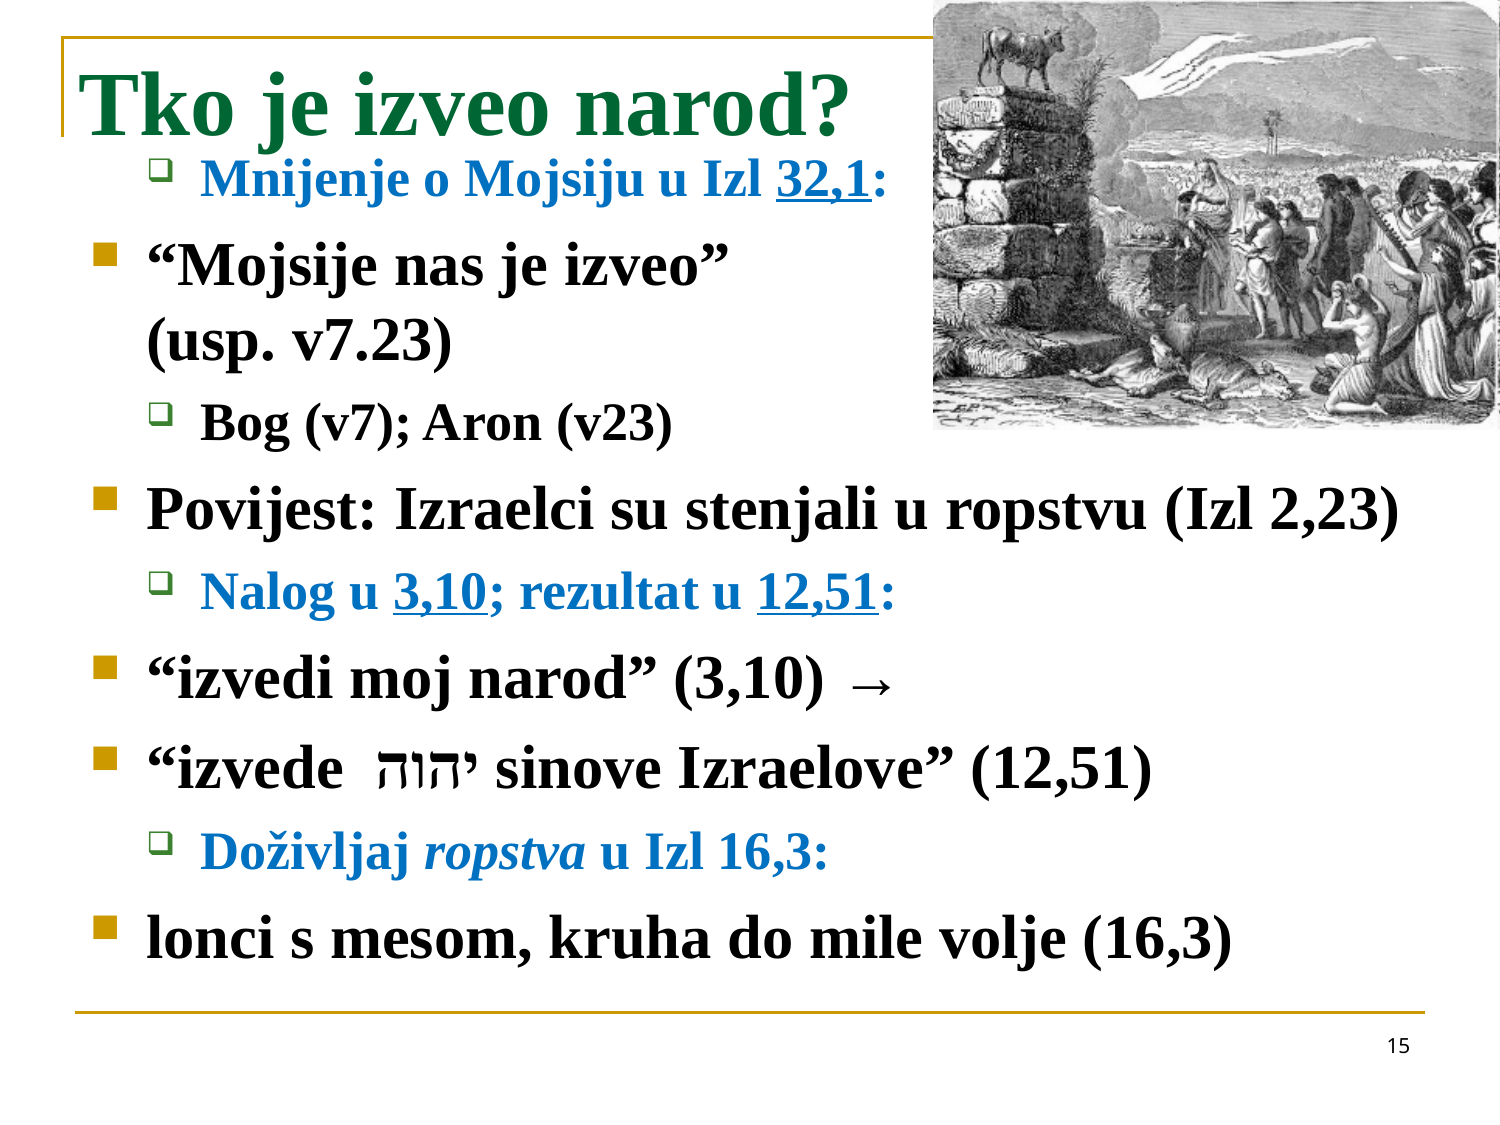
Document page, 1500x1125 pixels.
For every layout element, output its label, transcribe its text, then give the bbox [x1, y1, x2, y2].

picture [933, 0, 1500, 430]
title Tko je izveo narod? [63, 35, 933, 223]
text_box <number> [1074, 1025, 1426, 1101]
list Mnijenje o Mojsiju u Izl 32,1: “Mojsije nas je izveo” (usp. v7.23) Bog (v7); Aron (v23) Povijest: Izraelci su stenjali u ropstvu (Izl 2,23) Nalog u 3,10; rezultat u 12,51: “izvedi moj narod” (3,10) → “izvede יהוה sinove Izraelove” (12,51) Doživljaj ropstva u Izl 16,3: lonci s mesom, kruha do mile volje (16,3) [75, 134, 1426, 1013]
